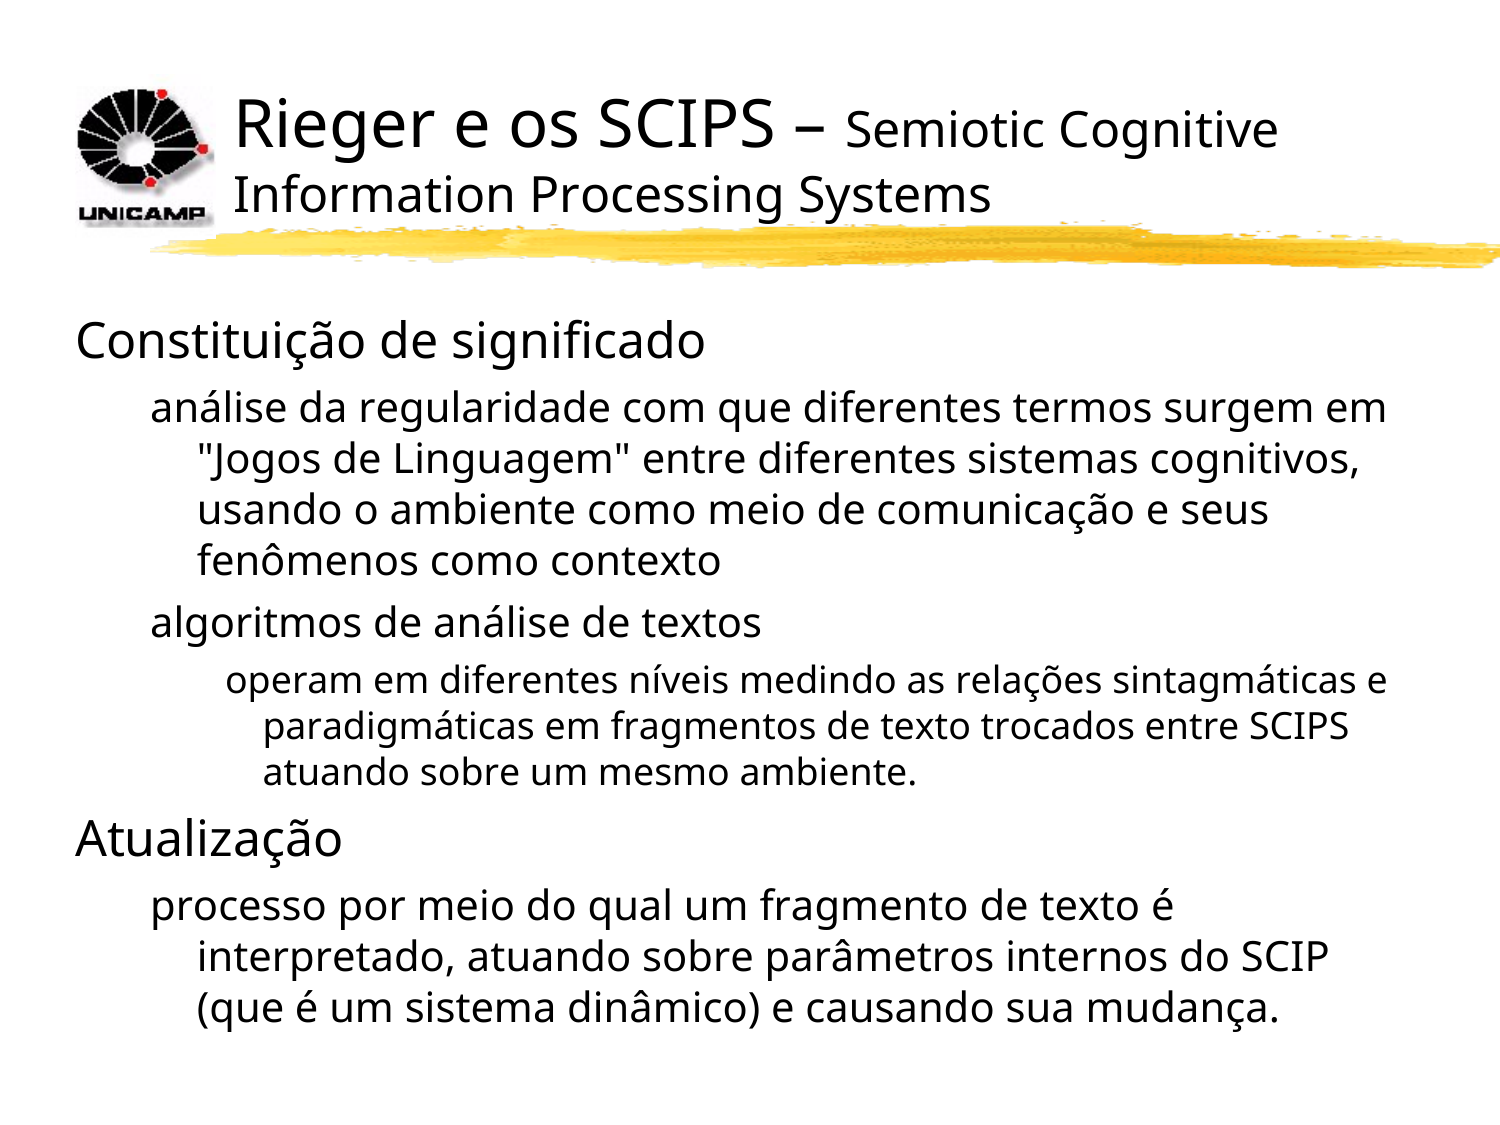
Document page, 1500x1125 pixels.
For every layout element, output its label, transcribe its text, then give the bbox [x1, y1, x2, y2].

title Rieger e os SCIPS – Semiotic Cognitive Information Processing Systems [233, 52, 1434, 225]
picture [75, 74, 1500, 279]
list Constituição de significado análise da regularidade com que diferentes termos surgem em "Jogos de Linguagem" entre diferentes sistemas cognitivos, usando o ambiente como meio de comunicação e seus fenômenos como contexto algoritmos de análise de textos operam em diferentes níveis medindo as relações sintagmáticas e paradigmáticas em fragmentos de texto trocados entre SCIPS atuando sobre um mesmo ambiente. Atualização processo por meio do qual um fragmento de texto é interpretado, atuando sobre parâmetros internos do SCIP (que é um sistema dinâmico) e causando sua mudança. [74, 309, 1417, 980]
